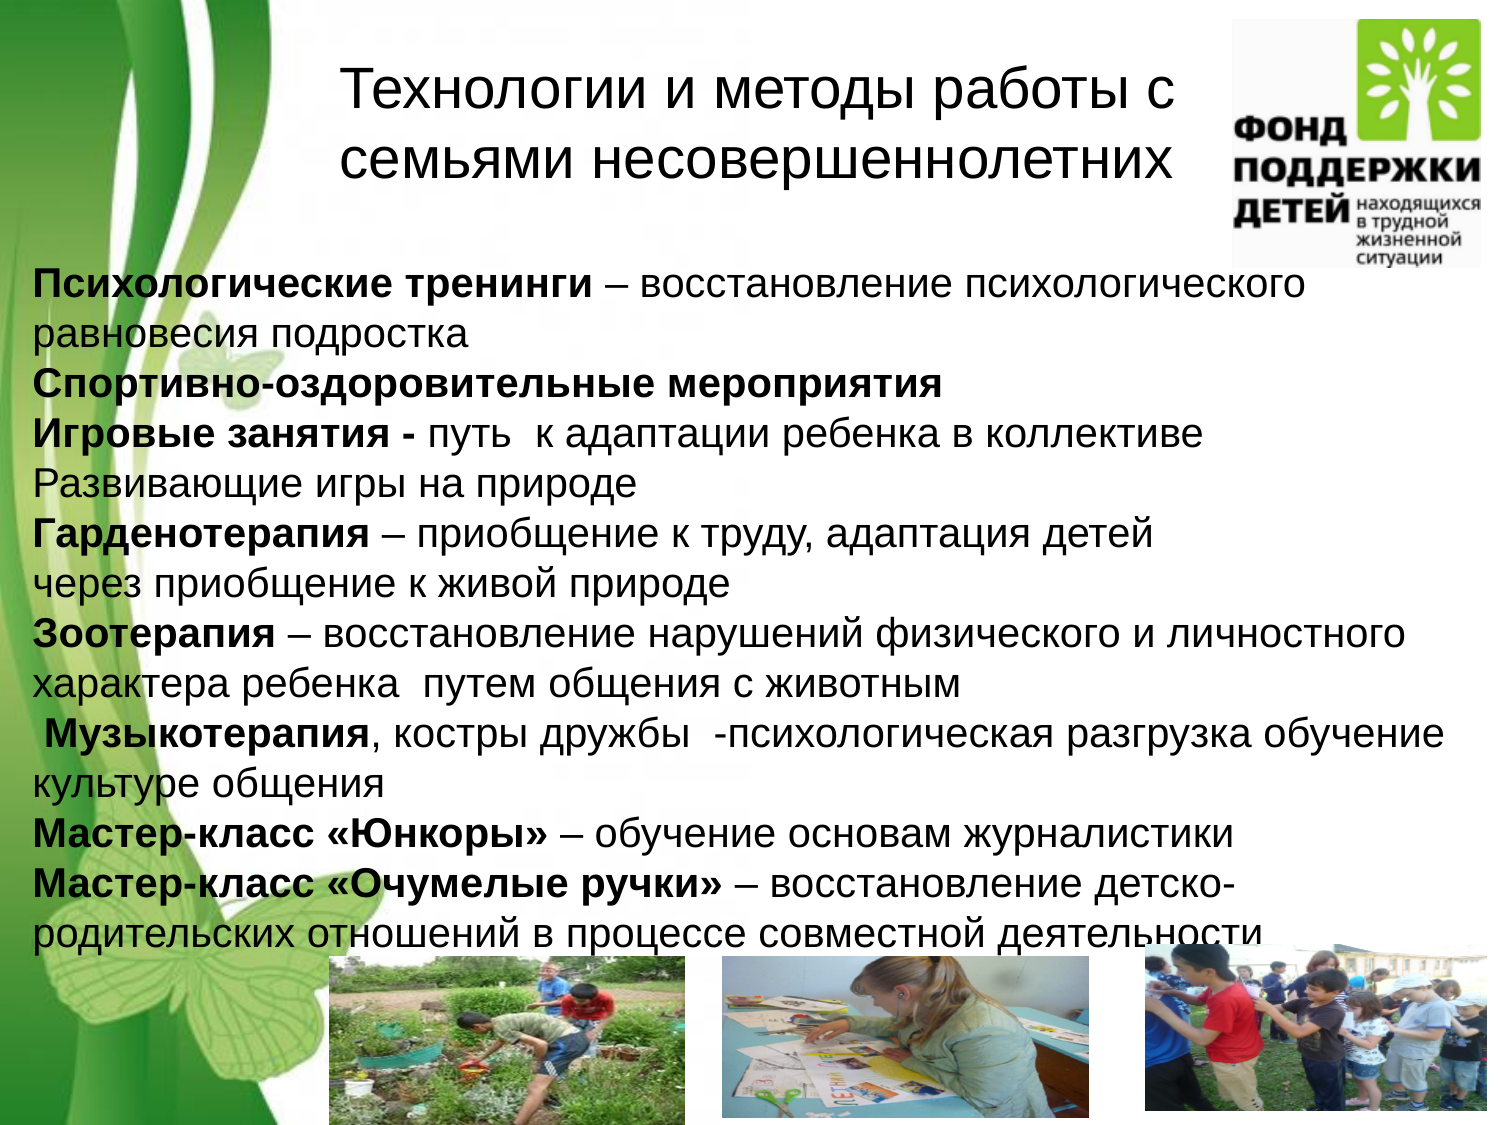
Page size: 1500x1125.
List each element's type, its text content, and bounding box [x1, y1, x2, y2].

text_box Технологии и методы работы с семьями несовершеннолетних [324, 42, 1232, 198]
picture [0, 0, 1500, 1125]
title Психологические тренинги – восстановление психологического равновесия подростка Спортивно-оздоровительные мероприятия Игровые занятия - путь к адаптации ребенка в коллективе Развивающие игры на природе Гарденотерапия – приобщение к труду, адаптация детей через приобщение к живой природе Зоотерапия – восстановление нарушений физического и личностного характера ребенка путем общения с животным Музыкотерапия, костры дружбы -психологическая разгрузка обучение культуре общения Мастер-класс «Юнкоры» – обучение основам журналистики Мастер-класс «Очумелые ручки» – восстановление детско-родительских отношений в процессе совместной деятельности [17, 248, 1500, 1013]
